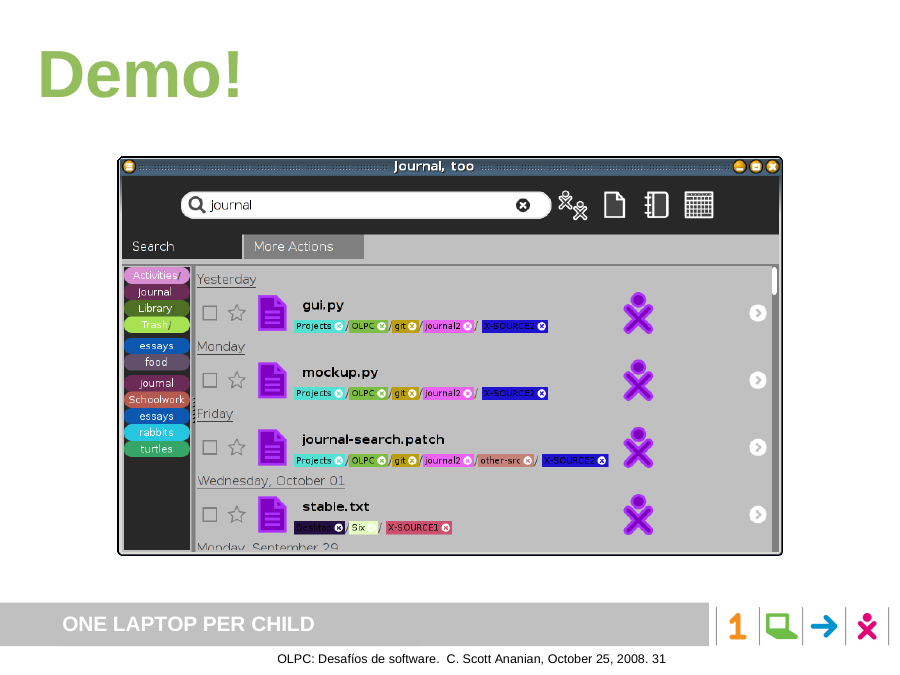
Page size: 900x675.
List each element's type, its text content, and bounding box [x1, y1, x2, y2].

picture [709, 598, 898, 655]
title Demo! [37, 37, 856, 211]
picture [117, 156, 783, 556]
